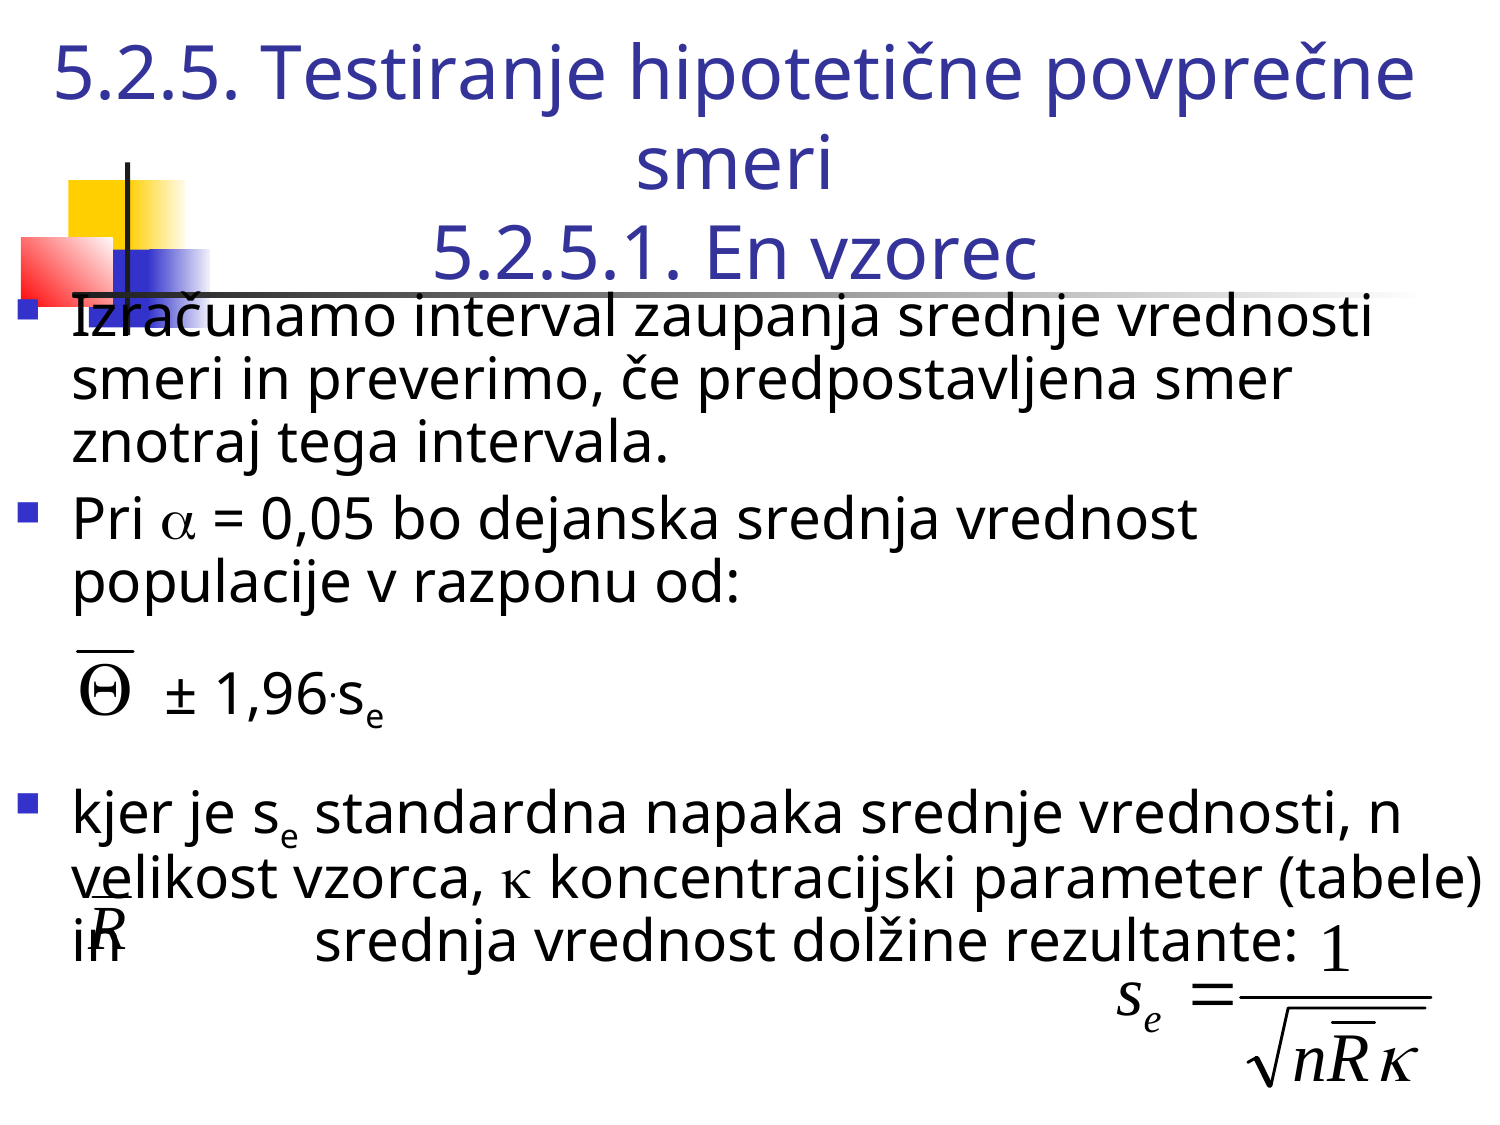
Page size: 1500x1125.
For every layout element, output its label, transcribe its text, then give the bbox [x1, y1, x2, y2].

list Izračunamo interval zaupanja srednje vrednosti smeri in preverimo, če predpostavljena smer znotraj tega intervala. Pri  = 0,05 bo dejanska srednja vrednost populacije v razponu od: ± 1,96.se kjer je se standardna napaka srednje vrednosti, n velikost vzorca,  koncentracijski parameter (tabele) in srednja vrednost dolžine rezultante: [0, 278, 1500, 1125]
chart [1104, 904, 1448, 1103]
title 5.2.5. Testiranje hipotetične povprečne smeri 5.2.5.1. En vzorec [0, 35, 1471, 278]
chart [64, 633, 147, 735]
chart [76, 881, 145, 960]
